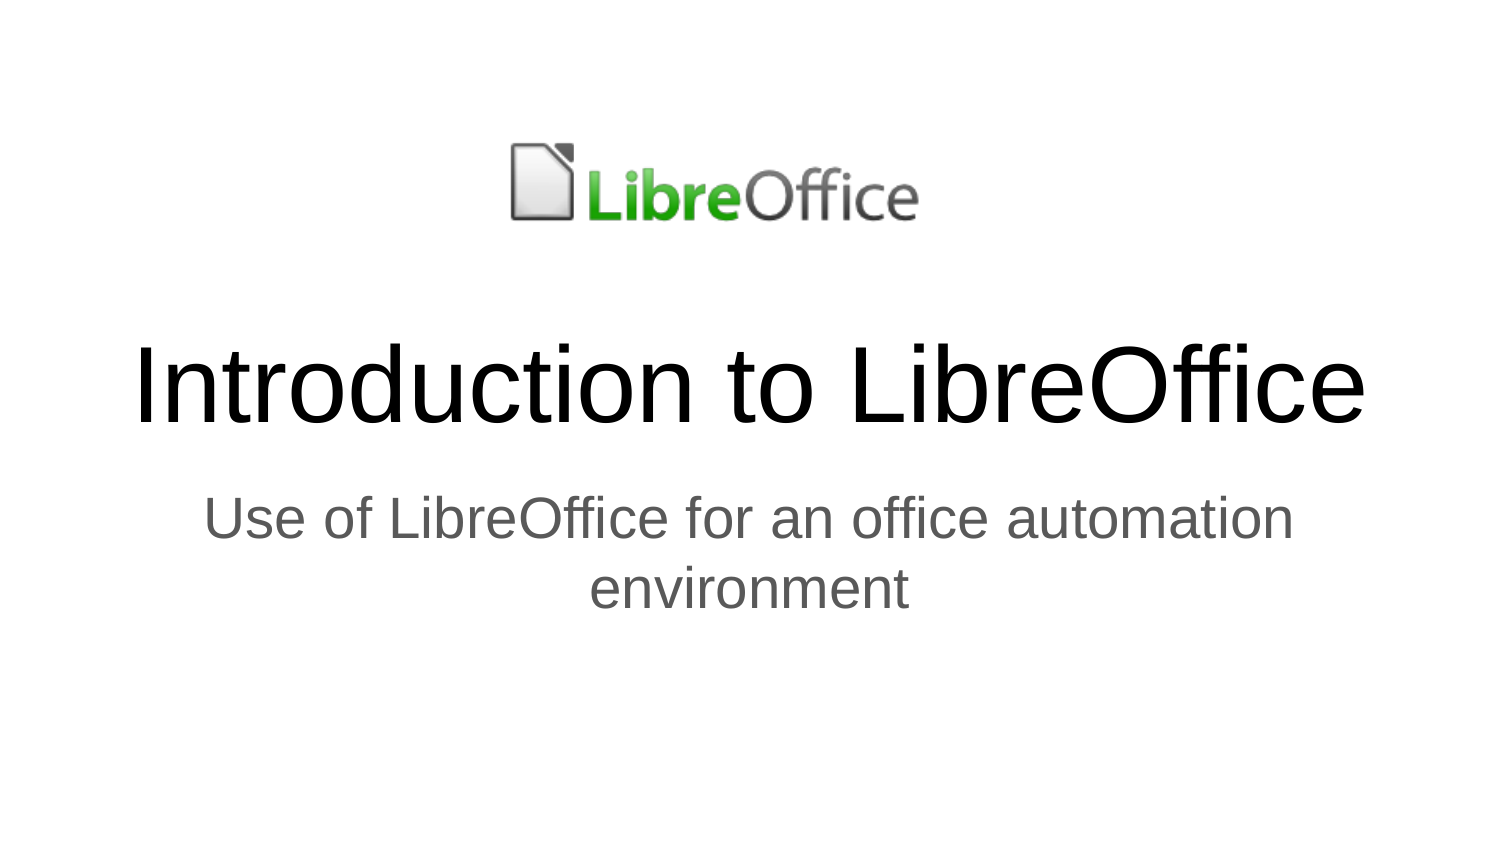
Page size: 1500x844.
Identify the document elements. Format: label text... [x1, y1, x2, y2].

subtitle Use of LibreOffice for an office automation environment [51, 464, 1449, 636]
picture [480, 112, 950, 252]
title Introduction to LibreOffice [51, 122, 1449, 459]
